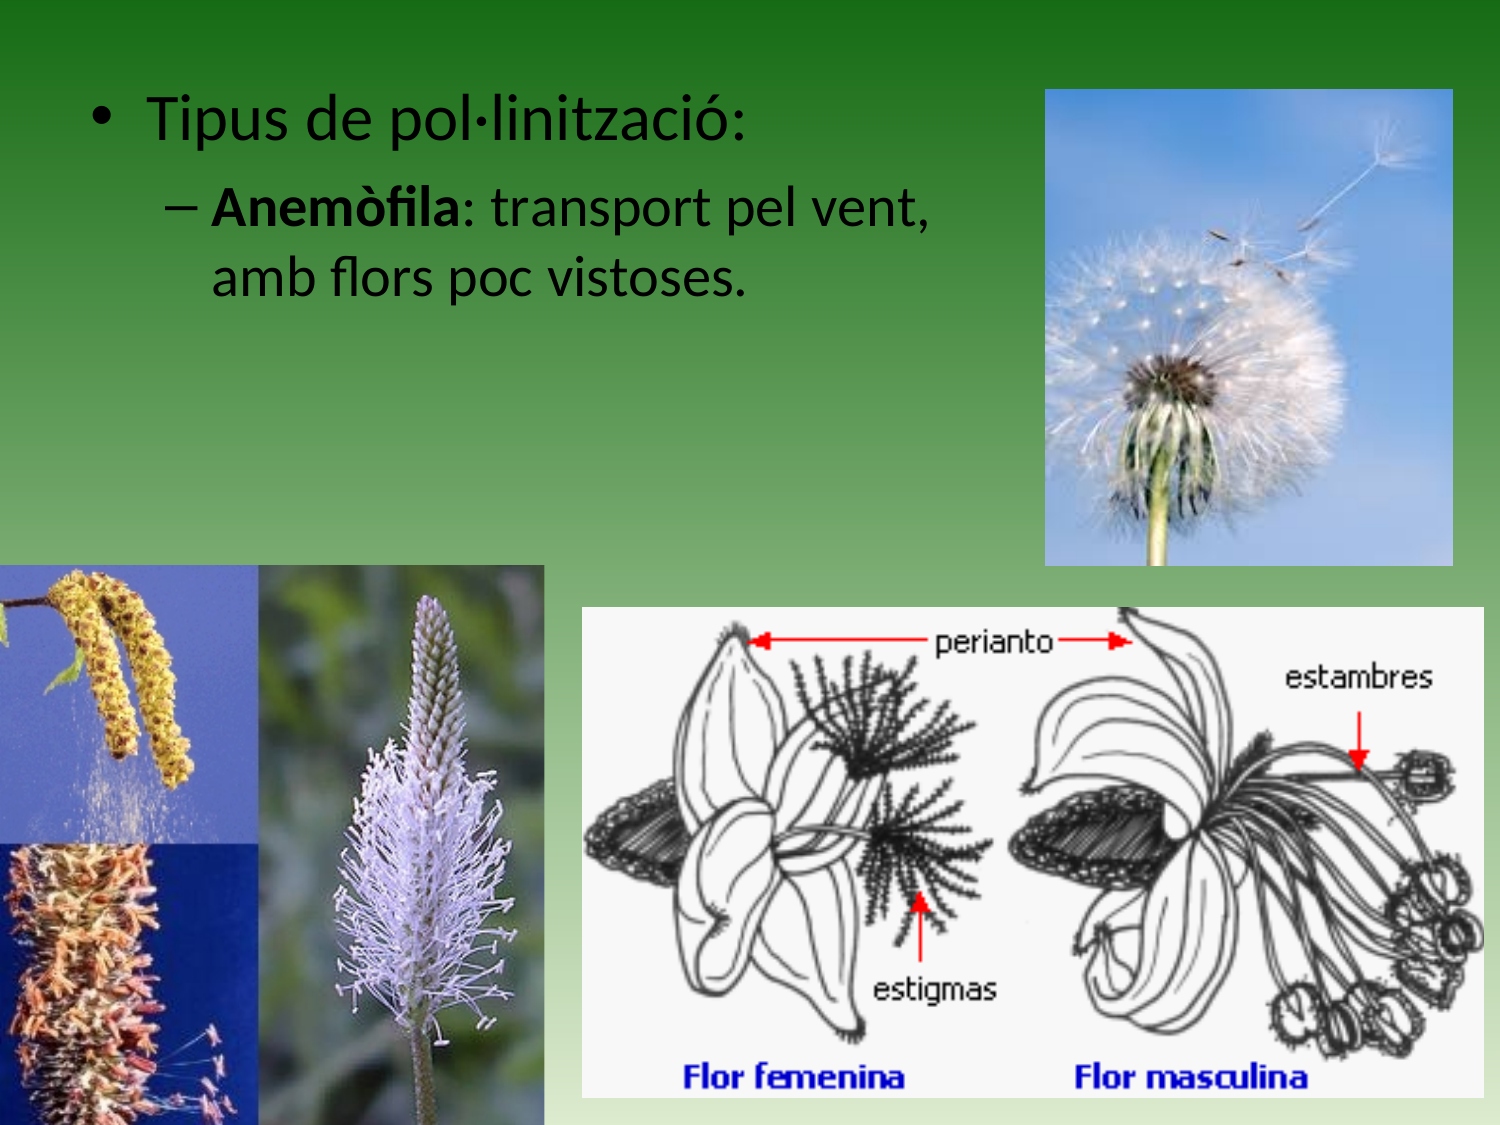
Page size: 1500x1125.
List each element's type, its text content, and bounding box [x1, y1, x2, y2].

picture [1045, 89, 1453, 566]
picture [582, 607, 1484, 1098]
list Tipus de pol·linització: Anemòfila: transport pel vent, amb flors poc vistoses. [75, 66, 951, 398]
picture [0, 565, 545, 1125]
